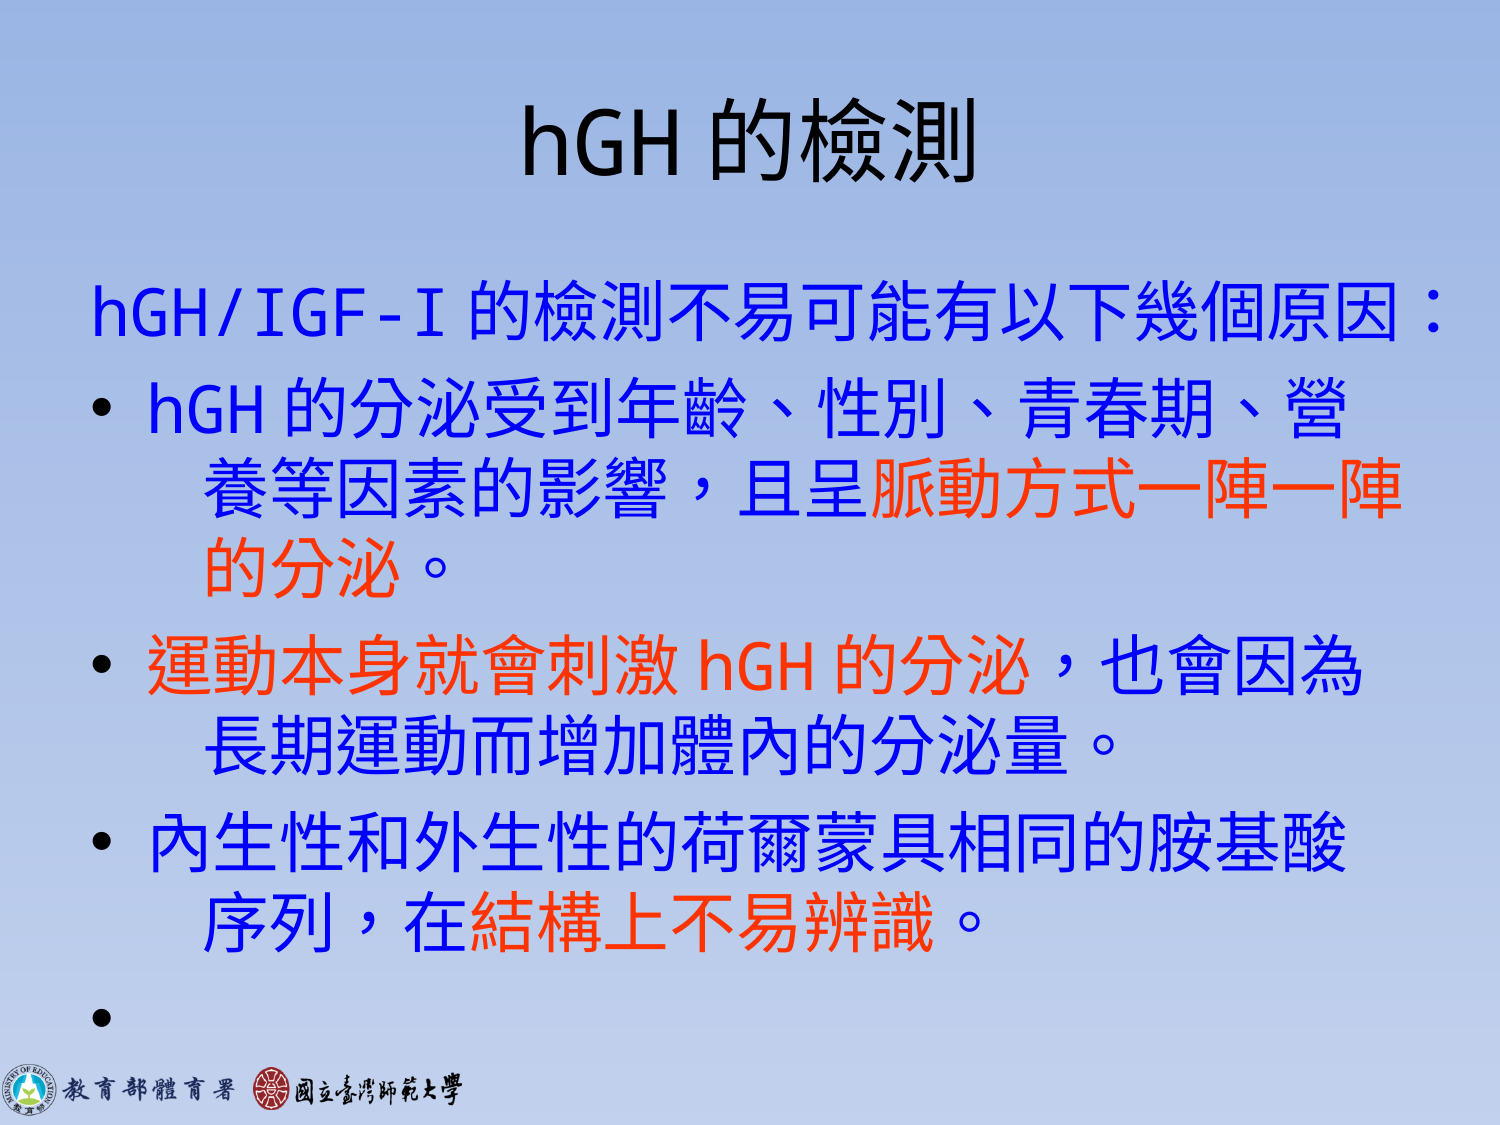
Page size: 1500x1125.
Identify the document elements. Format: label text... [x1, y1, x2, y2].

list hGH/IGF-I的檢測不易可能有以下幾個原因： hGH的分泌受到年齡、性別、青春期、營養等因素的影響，且呈脈動方式一陣一陣的分泌。 運動本身就會刺激hGH的分泌，也會因為長期運動而增加體內的分泌量。 內生性和外生性的荷爾蒙具相同的胺基酸序列，在結構上不易辨識。 [75, 262, 1426, 1005]
title hGH的檢測 [75, 45, 1426, 233]
